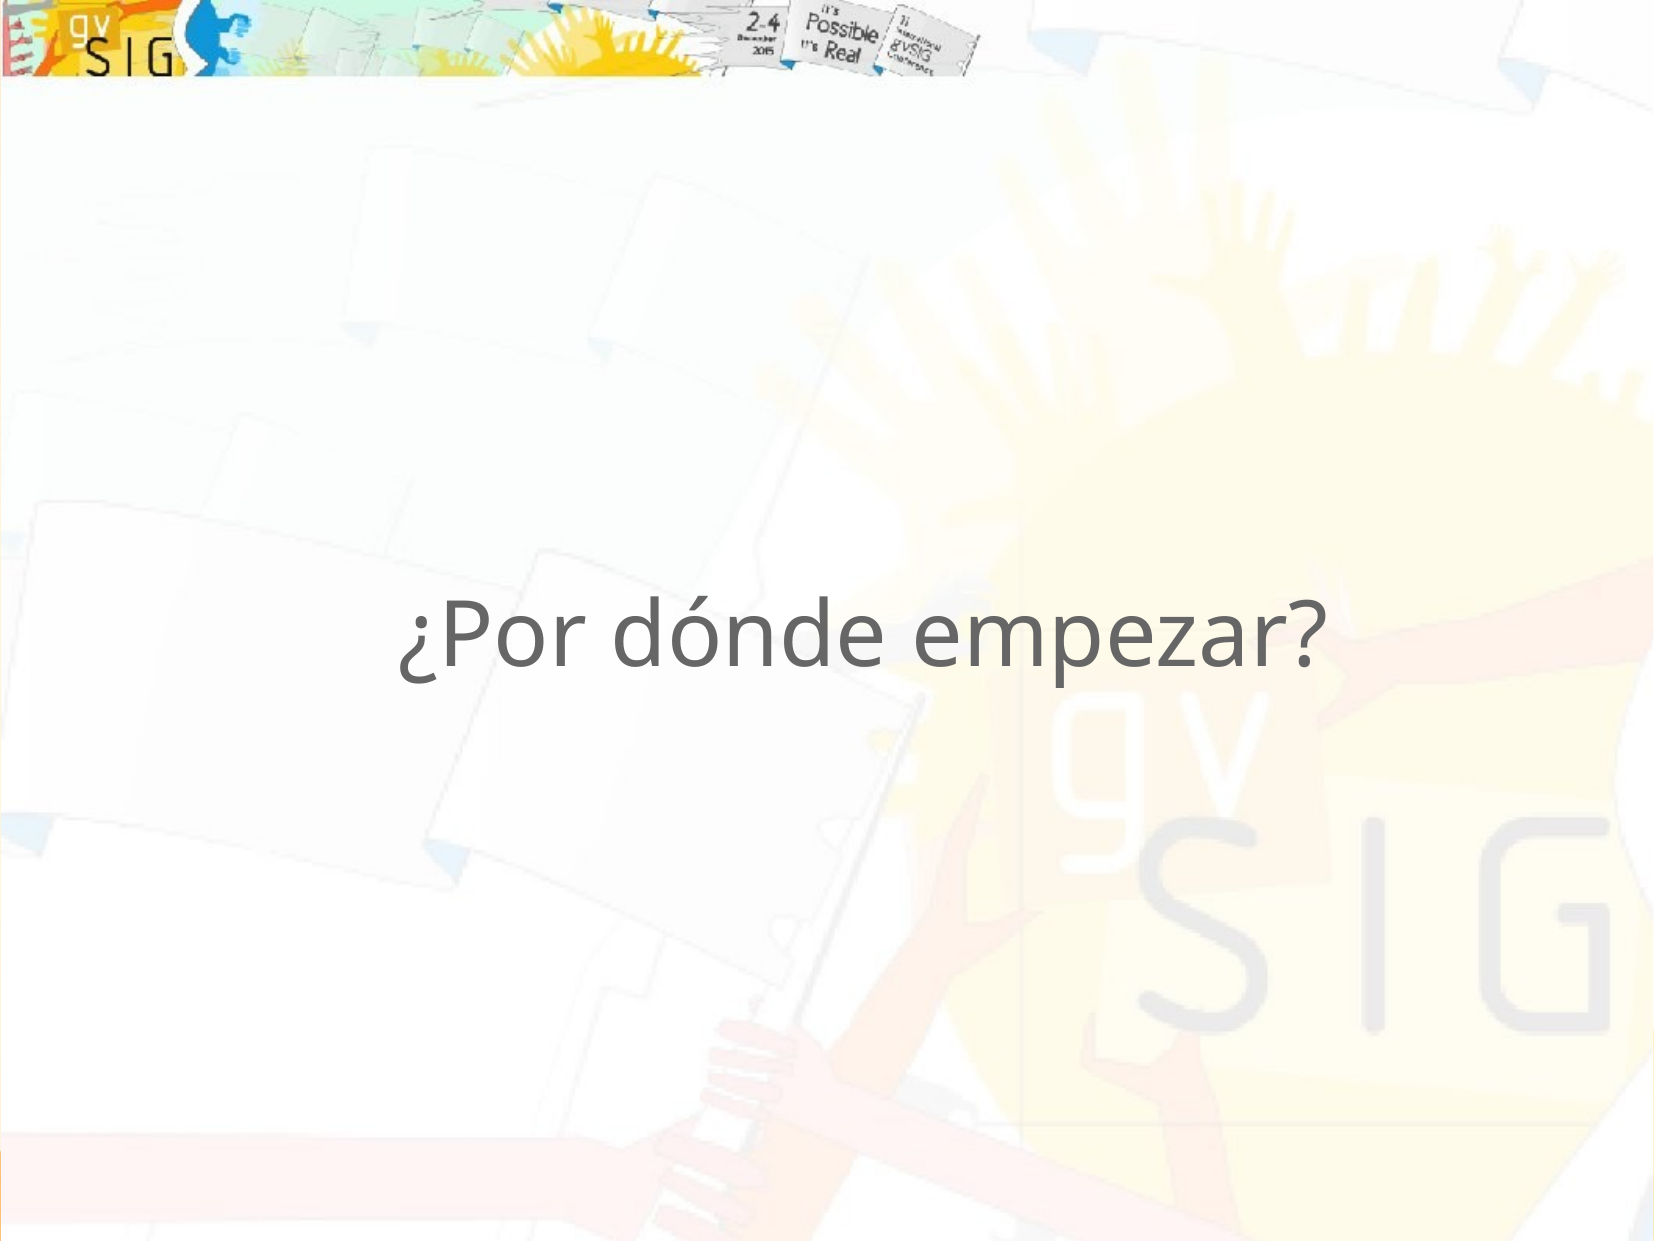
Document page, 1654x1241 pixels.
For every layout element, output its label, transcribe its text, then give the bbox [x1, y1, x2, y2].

text_box ¿Por dónde empezar? [383, 561, 1418, 680]
picture [0, 0, 1654, 1241]
